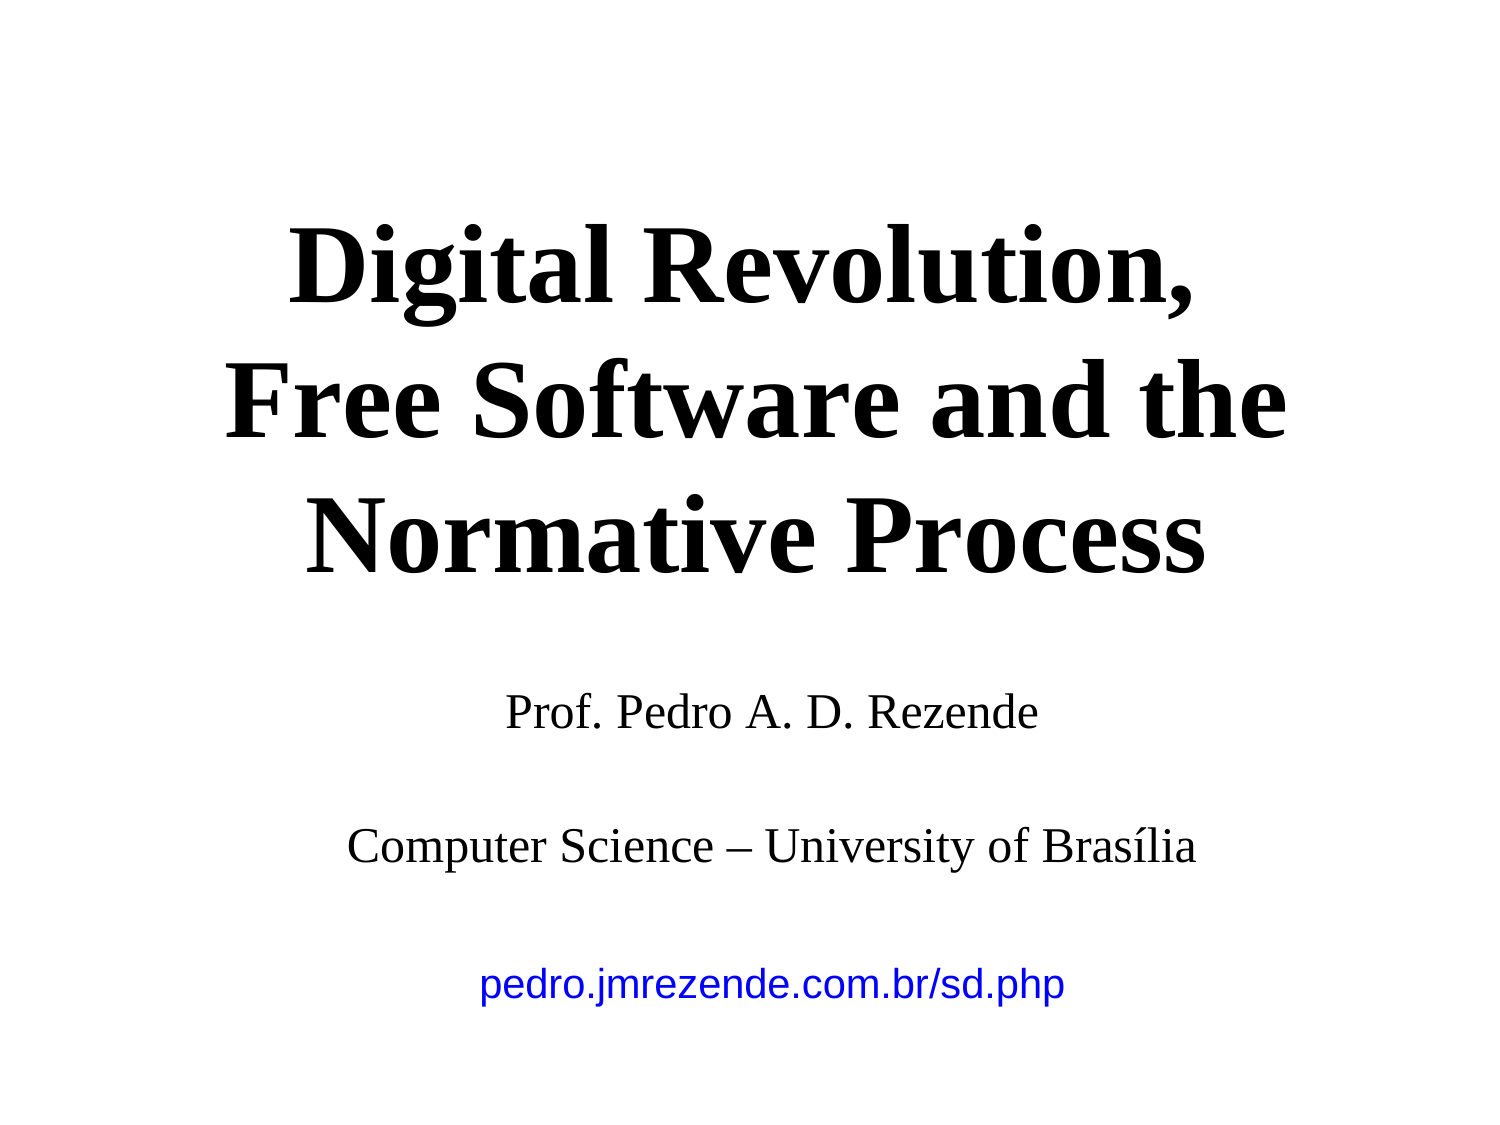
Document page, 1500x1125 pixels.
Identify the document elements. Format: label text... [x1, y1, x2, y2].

subtitle Prof. Pedro A. D. Rezende Computer Science – University of Brasília pedro.jmrezende.com.br/sd.php [102, 676, 1367, 1015]
title Digital Revolution, Free Software and the Normative Process [55, 90, 1459, 700]
